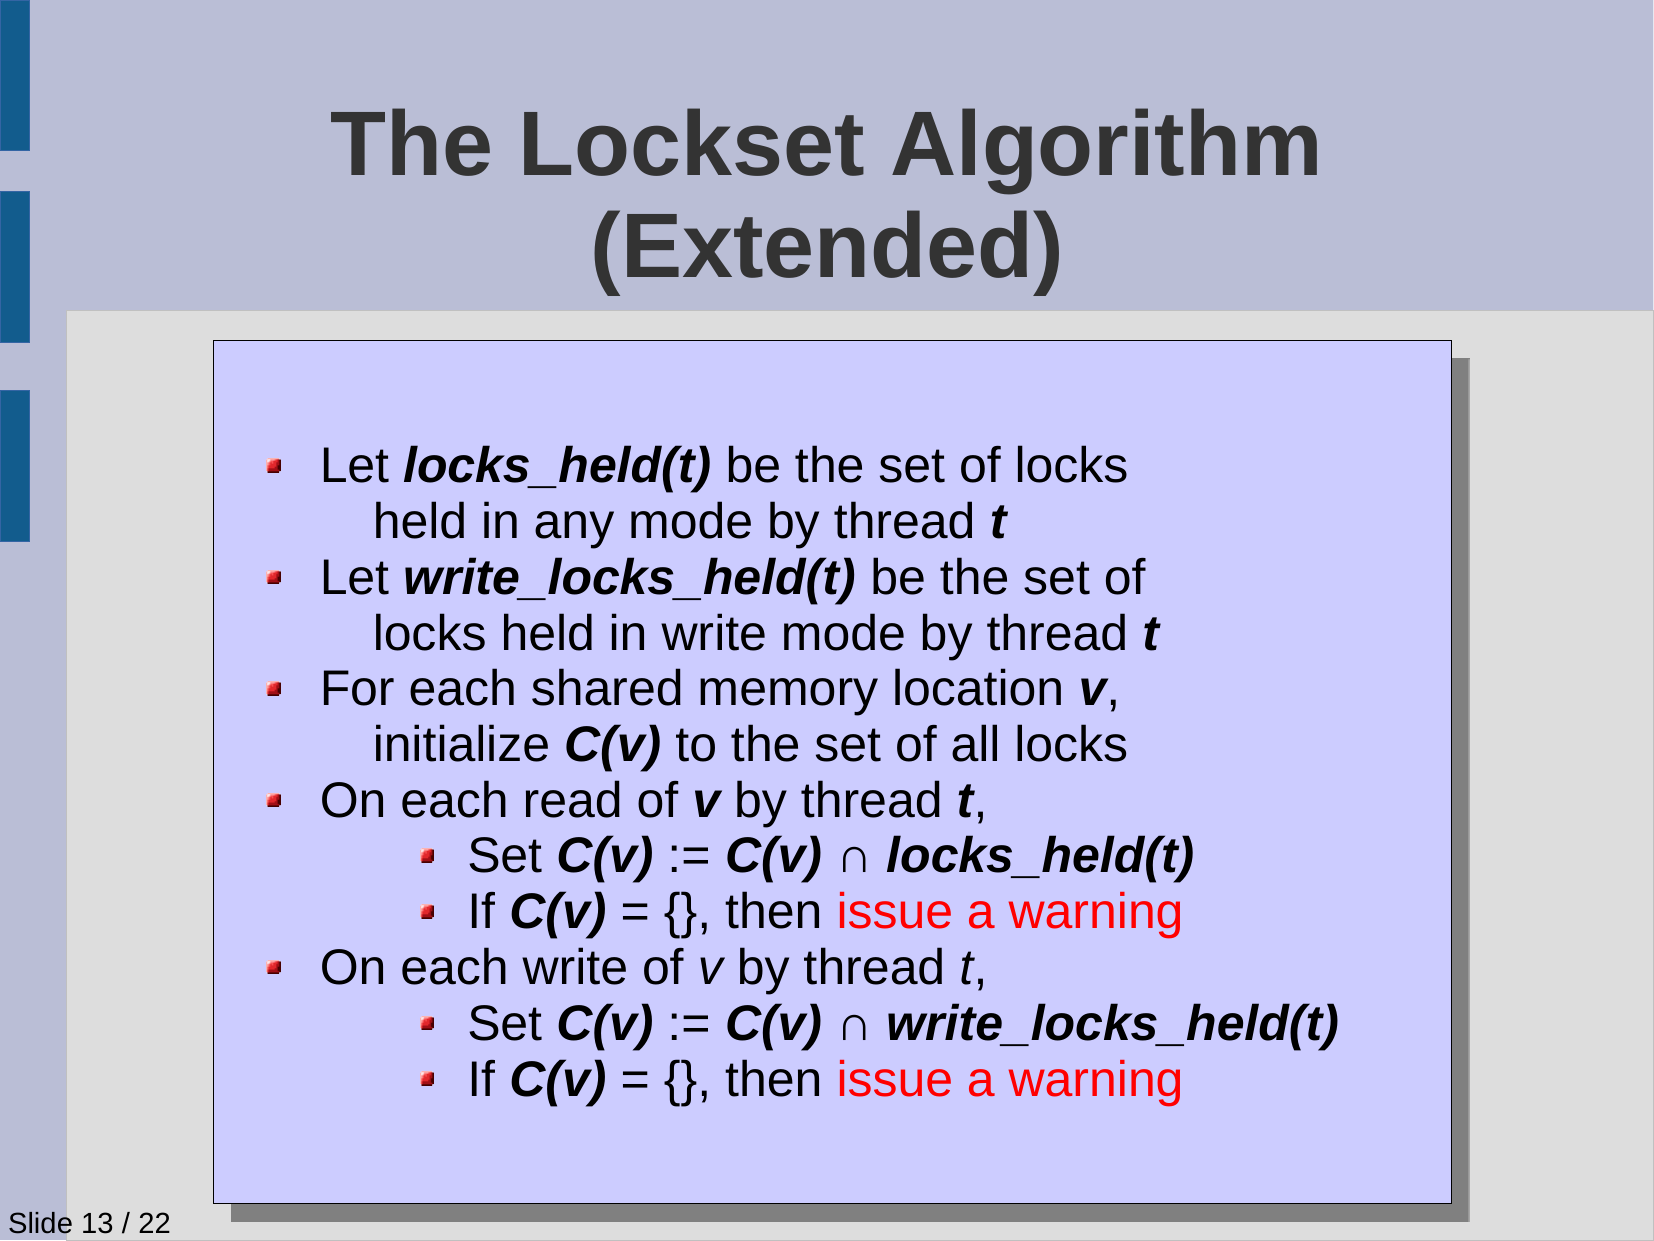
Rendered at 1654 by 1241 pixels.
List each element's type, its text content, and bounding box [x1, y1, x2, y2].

picture [266, 458, 281, 473]
picture [420, 1016, 434, 1030]
picture [266, 793, 281, 807]
picture [420, 848, 434, 863]
picture [266, 681, 281, 696]
picture [420, 1071, 434, 1086]
picture [266, 960, 281, 974]
picture [420, 904, 434, 919]
picture [266, 570, 281, 584]
text_box Let locks_held(t) be the set of locks held in any mode by thread t Let write_locks_held(t) be the set of locks held in write mode by thread t For each shared memory location v, initialize C(v) to the set of all locks On each read of v by thread t, Set C(v) := C(v) ∩ locks_held(t) If C(v) = {}, then issue a warning On each write of v by thread t, Set C(v) := C(v) ∩ write_locks_held(t) If C(v) = {}, then issue a warning [213, 340, 1452, 1204]
